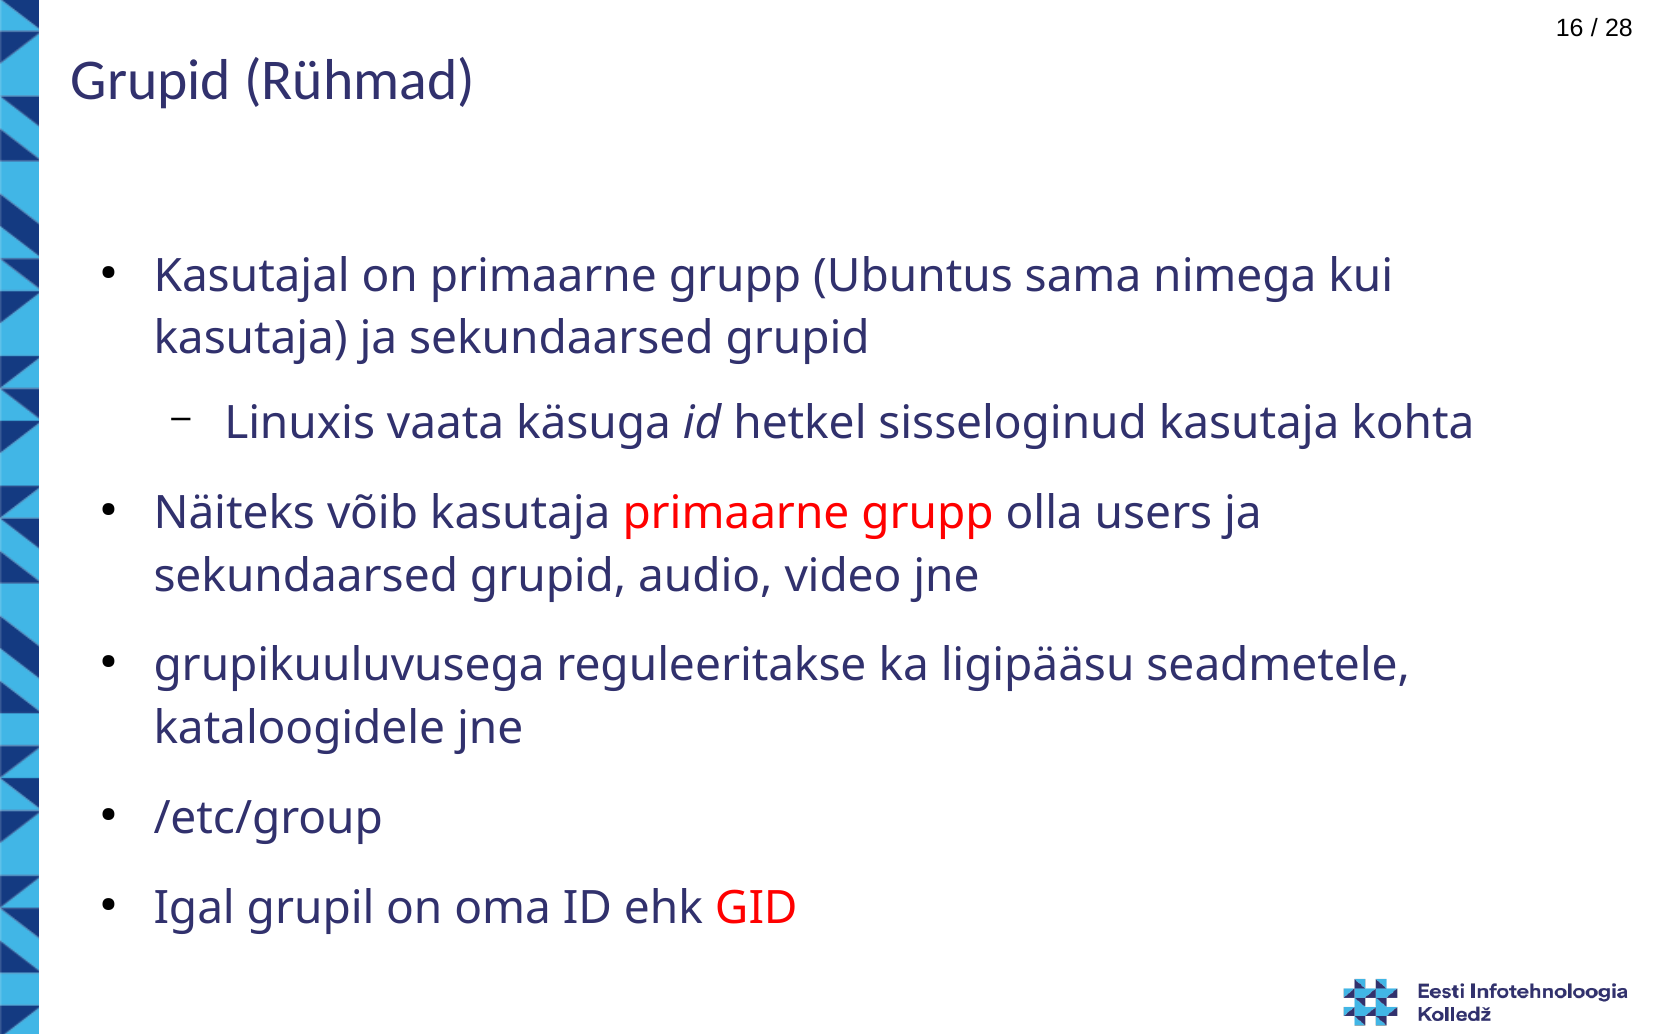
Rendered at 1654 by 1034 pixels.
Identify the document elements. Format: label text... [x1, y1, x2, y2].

title Grupid (Rühmad) [70, 41, 1630, 130]
list Kasutajal on primaarne grupp (Ubuntus sama nimega kui kasutaja) ja sekundaarsed grupid Linuxis vaata käsuga id hetkel sisseloginud kasutaja kohta Näiteks võib kasutaja primaarne grupp olla users ja sekundaarsed grupid, audio, video jne grupikuuluvusega reguleeritakse ka ligipääsu seadmetele, kataloogidele jne /etc/group Igal grupil on oma ID ehk GID [82, 241, 1538, 960]
